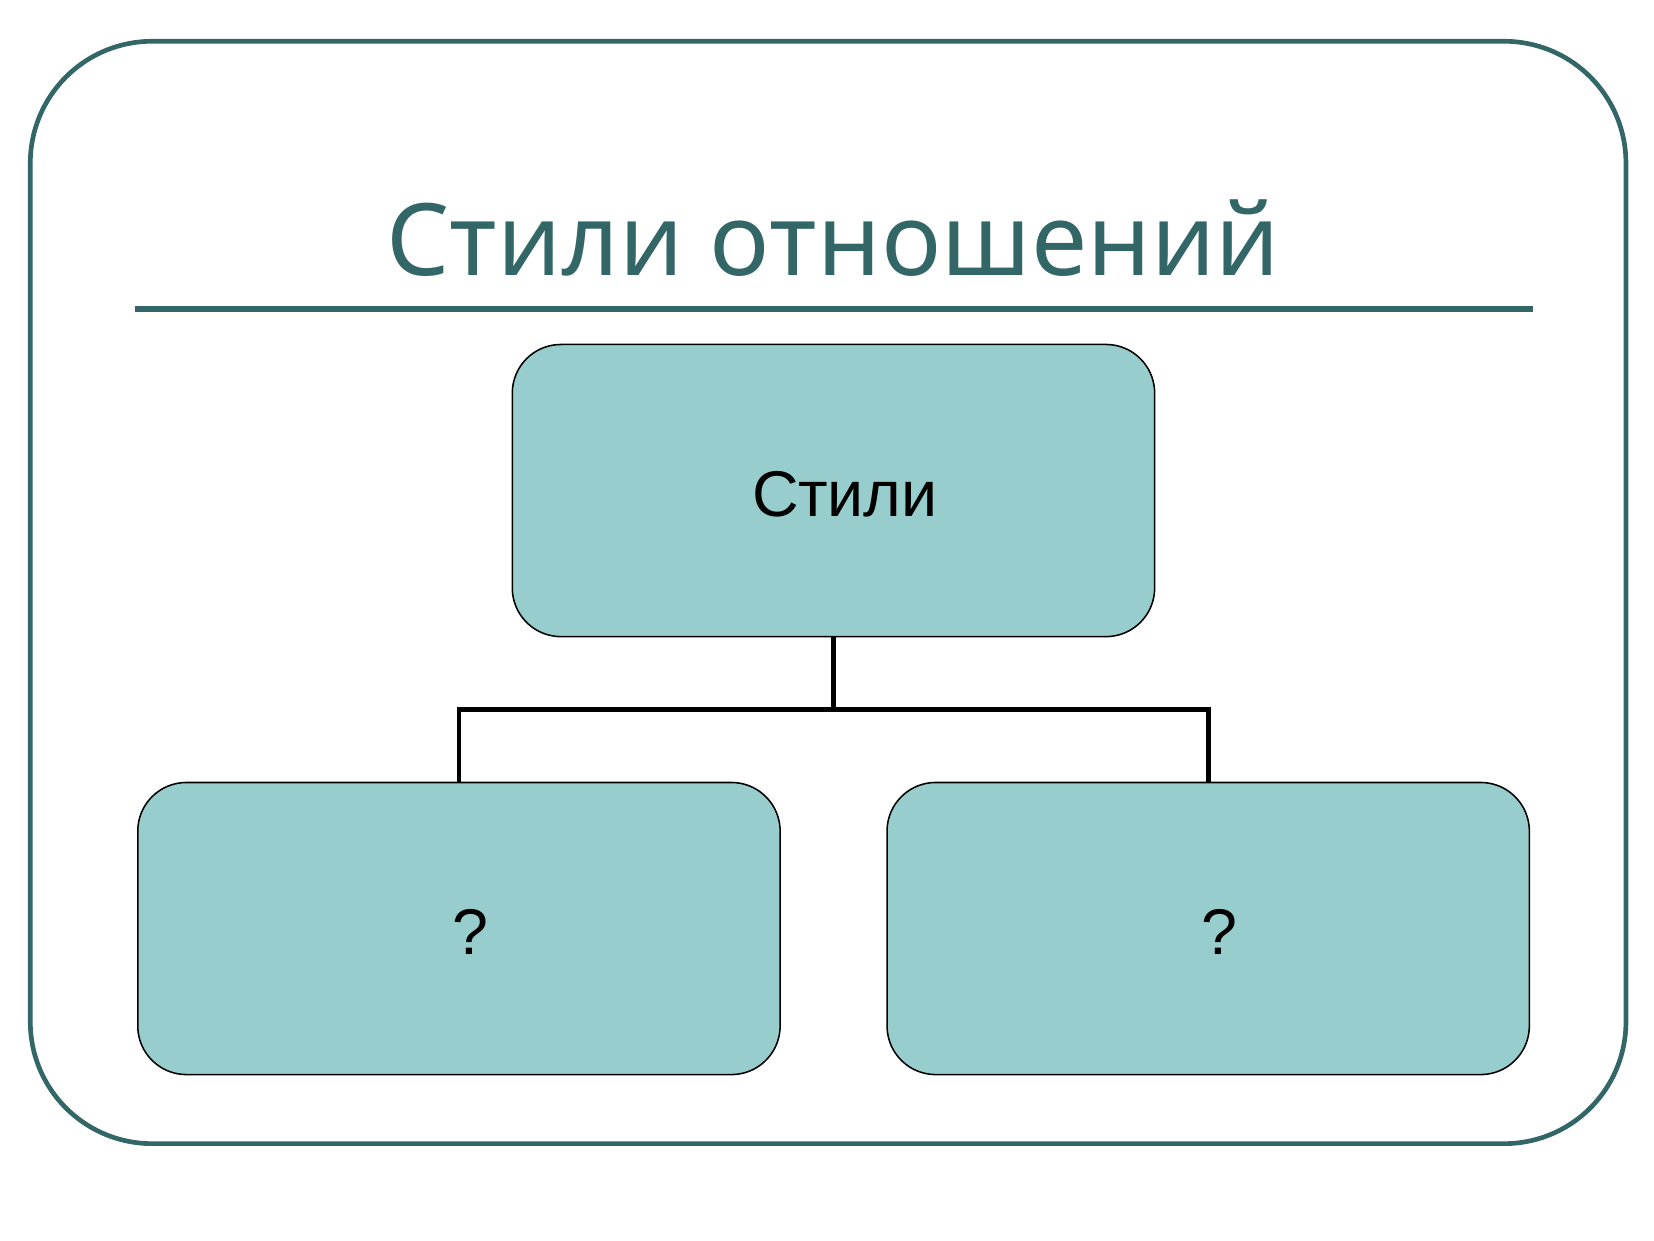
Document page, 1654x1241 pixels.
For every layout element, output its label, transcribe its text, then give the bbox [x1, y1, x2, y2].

text_box ? [887, 782, 1530, 1075]
title Стили отношений [137, 96, 1530, 304]
text_box Стили [512, 344, 1155, 637]
text_box ? [137, 782, 781, 1075]
